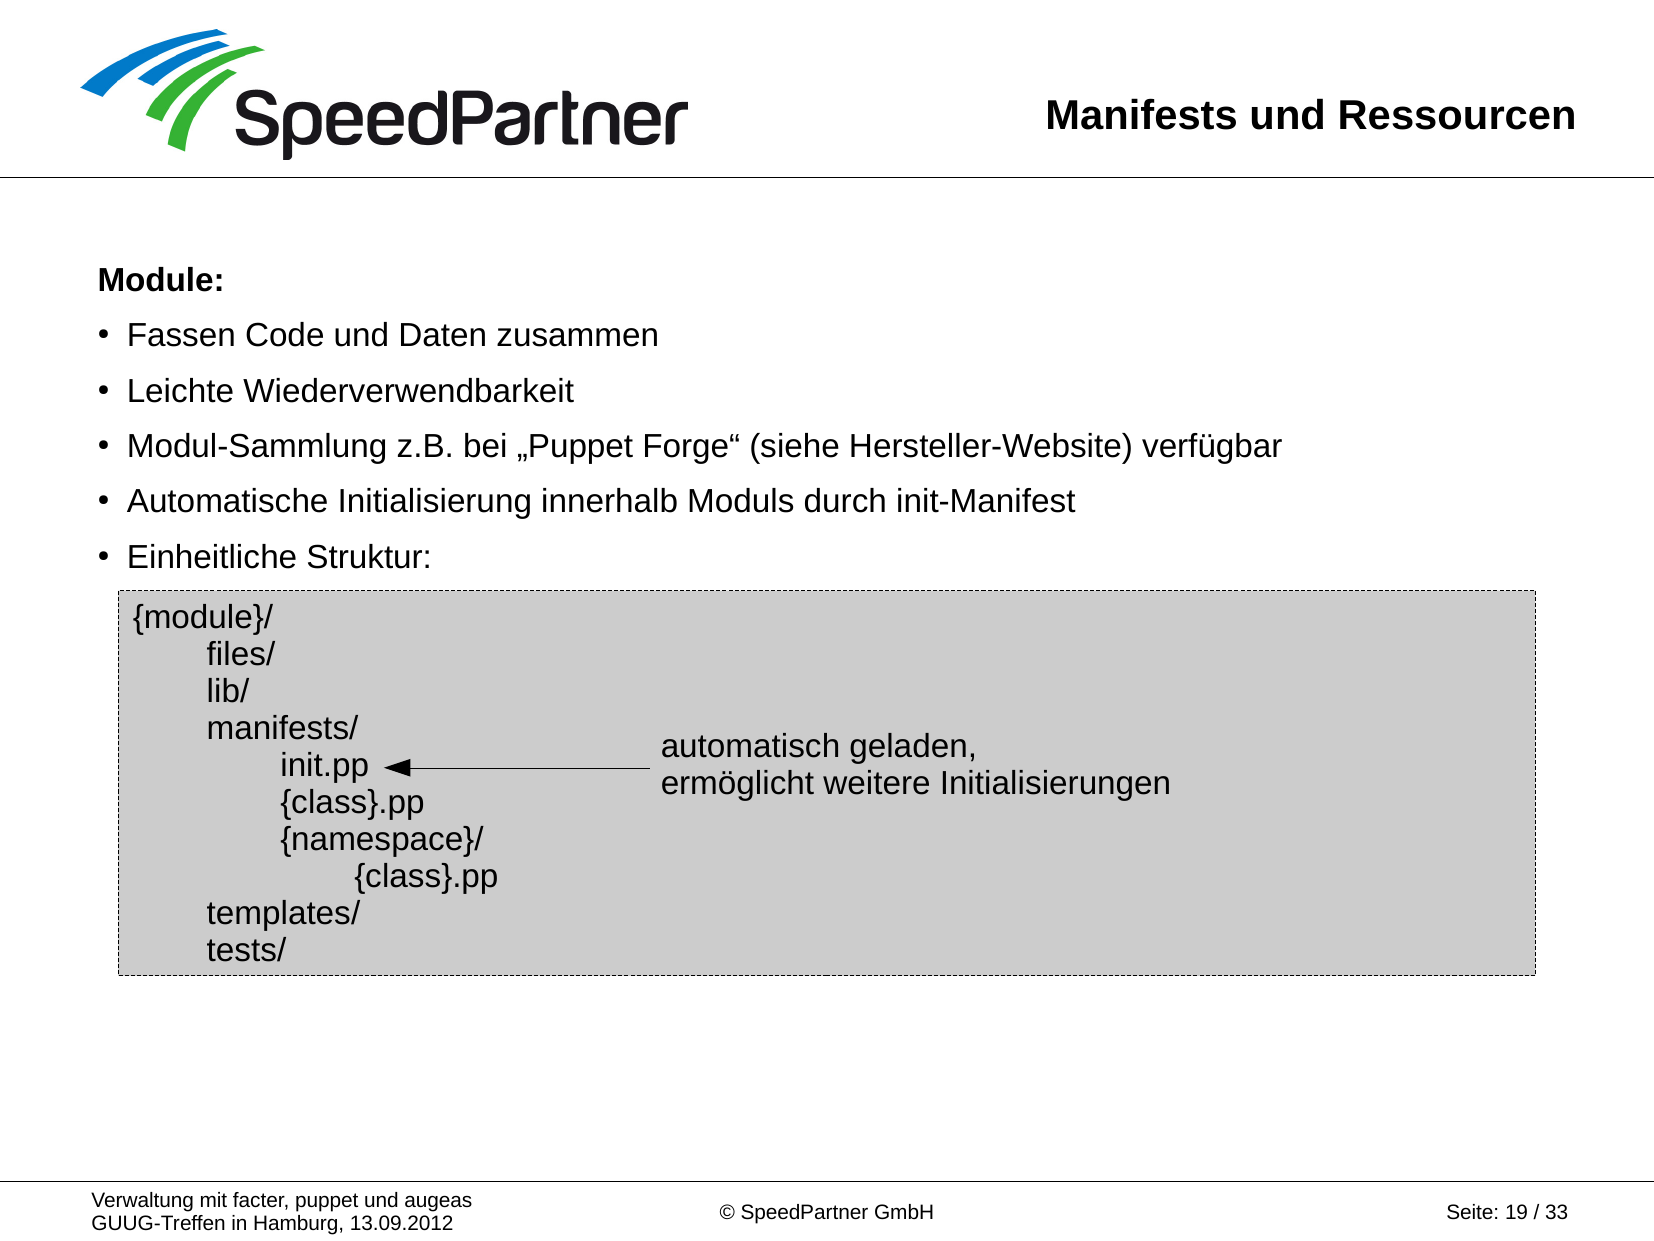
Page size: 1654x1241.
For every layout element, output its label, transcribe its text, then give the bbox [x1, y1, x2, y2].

text_box {module}/ files/ lib/ manifests/ init.pp {class}.pp {namespace}/ {class}.pp templates/ tests/ [118, 590, 1536, 976]
picture [80, 29, 688, 160]
text_box automatisch geladen, ermöglicht weitere Initialisierungen [646, 720, 1188, 810]
title Manifests und Ressourcen [590, 70, 1577, 160]
text_box Module: Fassen Code und Daten zusammen Leichte Wiederverwendbarkeit Modul-Sammlung z.B. bei „Puppet Forge“ (siehe Hersteller-Website) verfügbar Automatische Initialisierung innerhalb Moduls durch init-Manifest Einheitliche Struktur: [82, 253, 1565, 1177]
